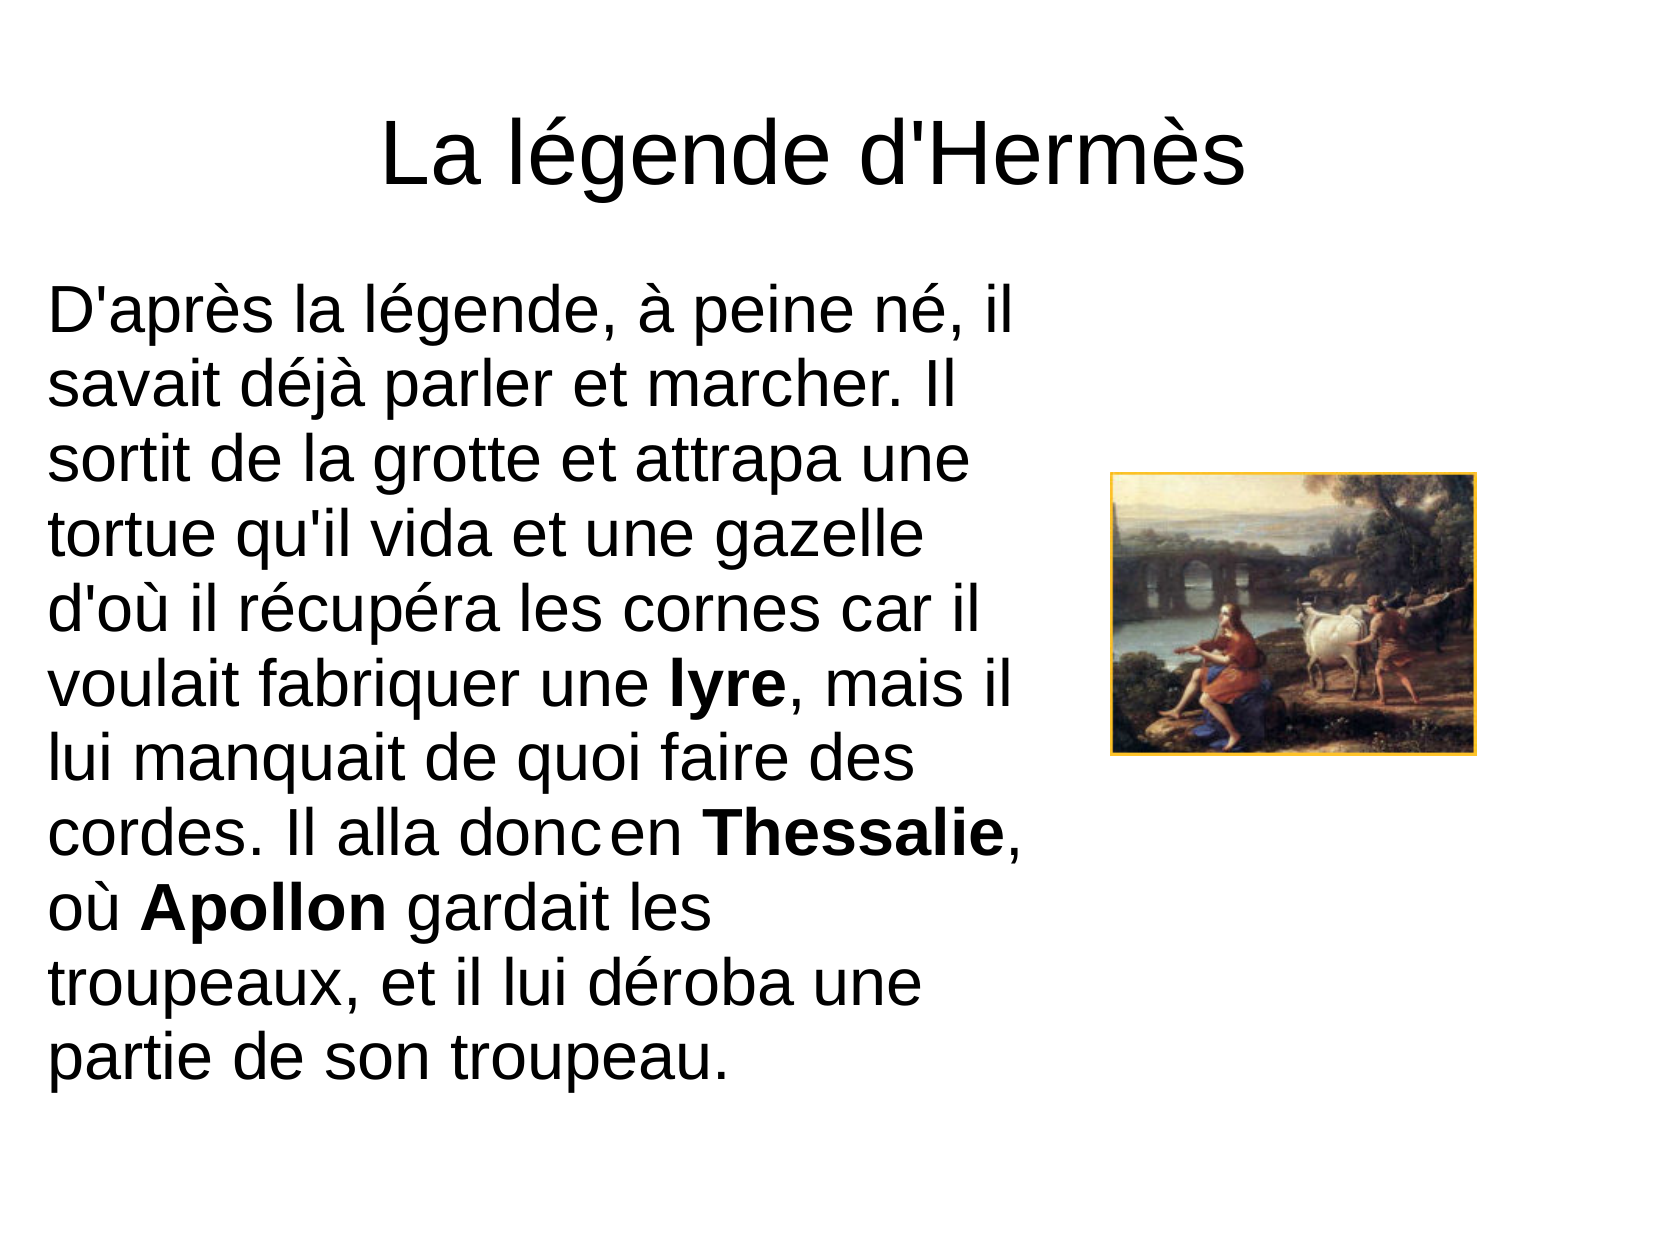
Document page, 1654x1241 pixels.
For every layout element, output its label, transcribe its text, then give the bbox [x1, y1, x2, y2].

title La légende d'Hermès [82, 49, 1571, 257]
list D'après la légende, à peine né, il savait déjà parler et marcher. Il sortit de la grotte et attrapa une tortue qu'il vida et une gazelle d'où il récupéra les cornes car il voulait fabriquer une lyre, mais il lui manquait de quoi faire des cordes. Il alla donc en Thessalie, où Apollon gardait les troupeaux, et il lui déroba une partie de son troupeau. [47, 271, 1028, 1193]
picture [1110, 472, 1477, 756]
